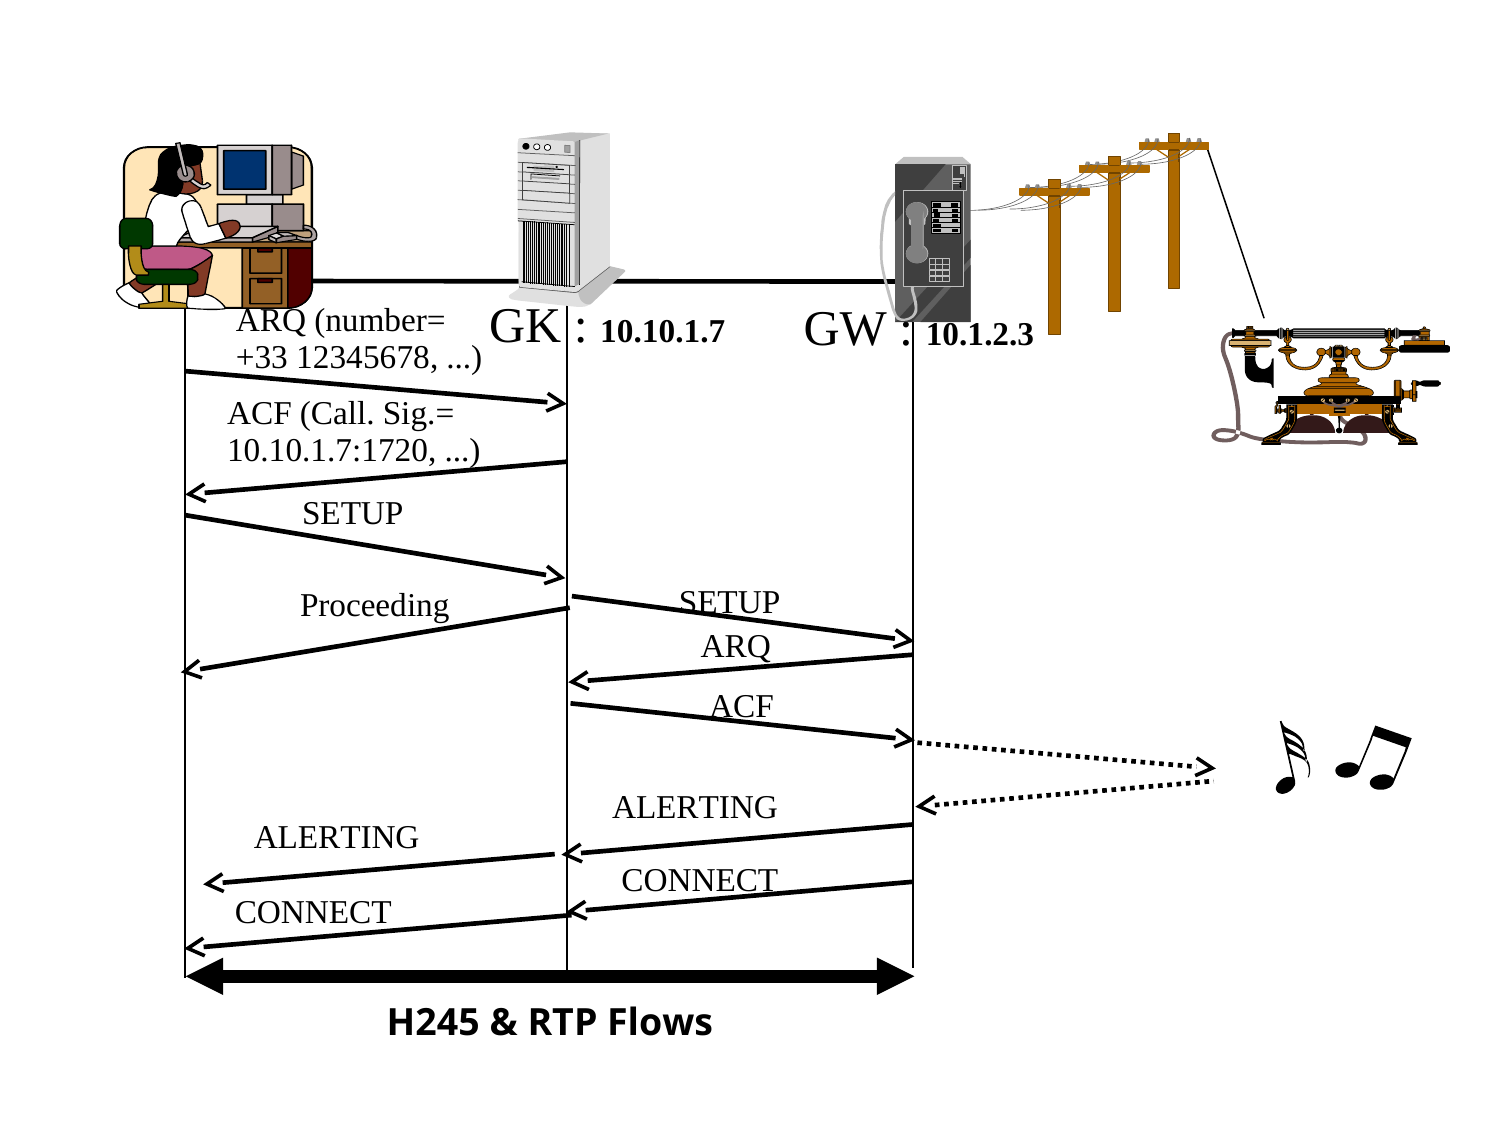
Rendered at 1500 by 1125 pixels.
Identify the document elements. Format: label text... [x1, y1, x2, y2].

text_box SETUP [664, 611, 796, 629]
text_box ACF [694, 680, 789, 733]
text_box CONNECT [219, 885, 407, 939]
picture [508, 132, 626, 308]
text_box ALERTING [597, 781, 794, 835]
text_box GW : 10.1.2.3 [788, 293, 912, 365]
text_box CONNECT [606, 853, 794, 907]
picture [1211, 326, 1450, 447]
picture [1275, 720, 1412, 794]
text_box GK : 10.10.1.7 [474, 290, 566, 362]
picture [879, 133, 1209, 335]
text_box GK : 10.10.1.7 [568, 290, 741, 362]
text_box ARQ [685, 629, 786, 673]
text_box SETUP [287, 486, 419, 540]
text_box ACF (Call. Sig.= 10.10.1.7:1720, ...) [212, 386, 496, 477]
text_box Proceeding [285, 578, 465, 632]
text_box ARQ (number= +33 12345678, ...) [221, 294, 498, 384]
text_box SETUP [287, 535, 314, 540]
text_box ALERTING [239, 811, 435, 864]
picture [116, 142, 320, 311]
text_box H245 & RTP Flows [371, 987, 729, 1055]
text_box SETUP [664, 575, 796, 623]
text_box GW : 10.1.2.3 [914, 293, 1050, 365]
